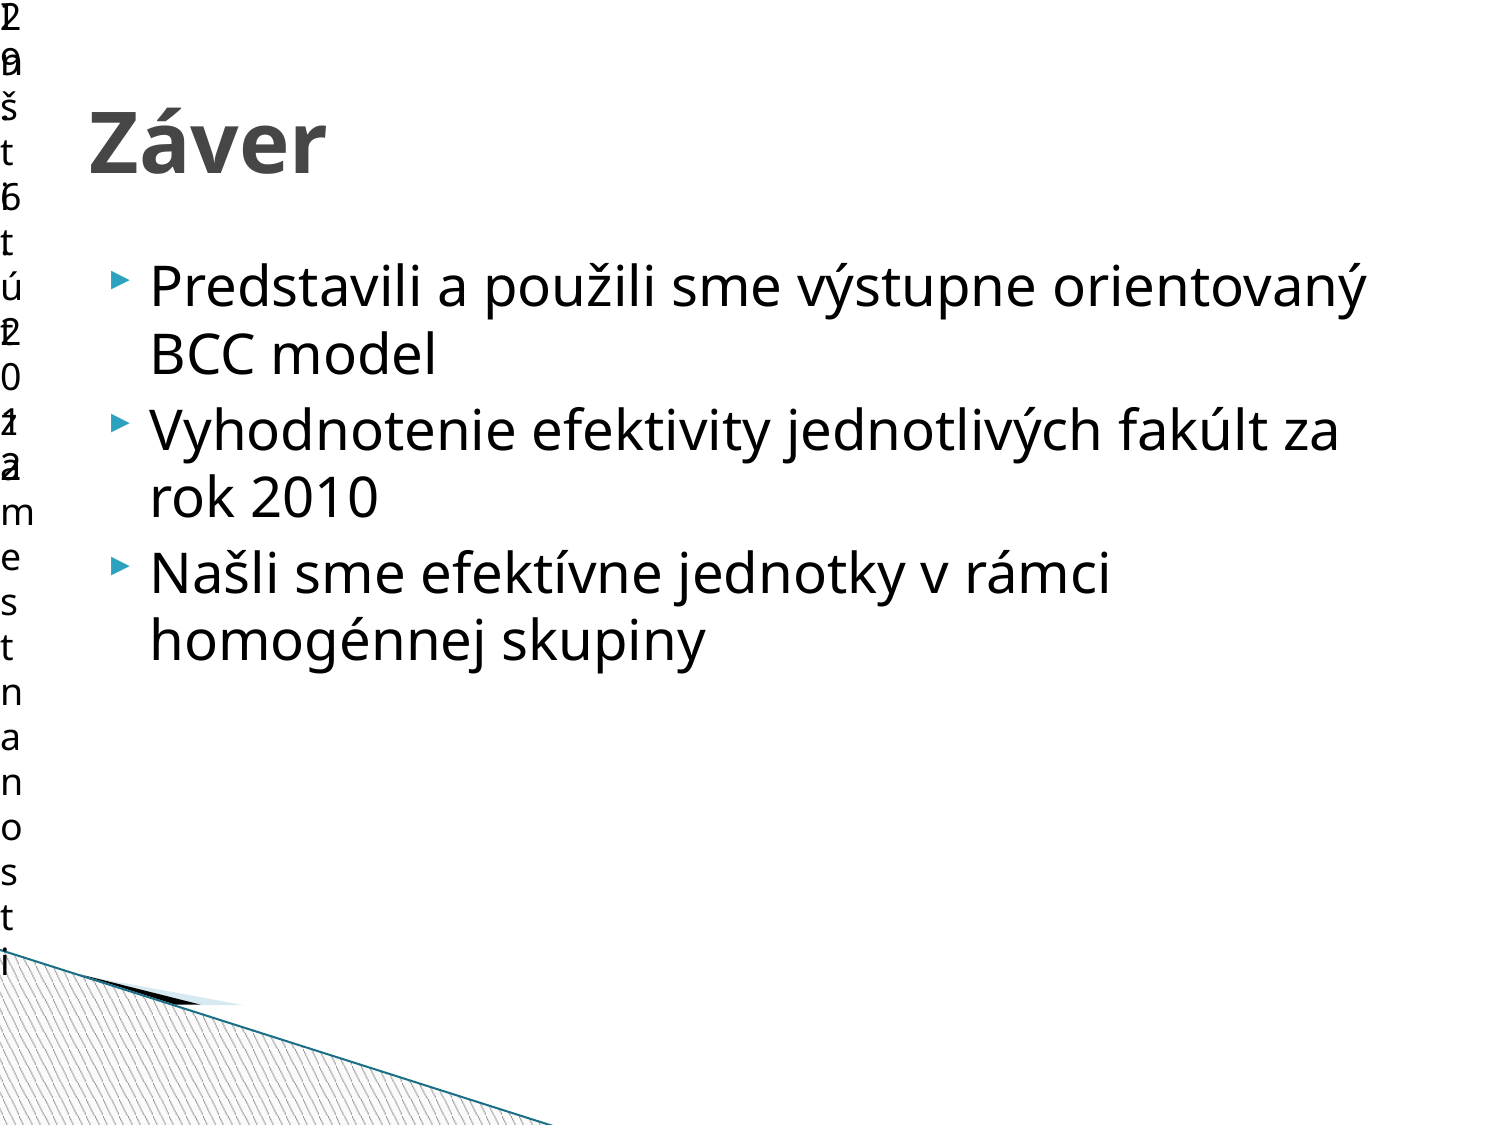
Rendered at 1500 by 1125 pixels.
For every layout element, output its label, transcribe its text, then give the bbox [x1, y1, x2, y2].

picture [0, 952, 543, 1125]
list Predstavili a použili sme výstupne orientovaný BCC model Vyhodnotenie efektivity jednotlivých fakúlt za rok 2010 Našli sme efektívne jednotky v rámci homogénnej skupiny [75, 243, 1425, 986]
title Záver [75, 45, 1425, 233]
